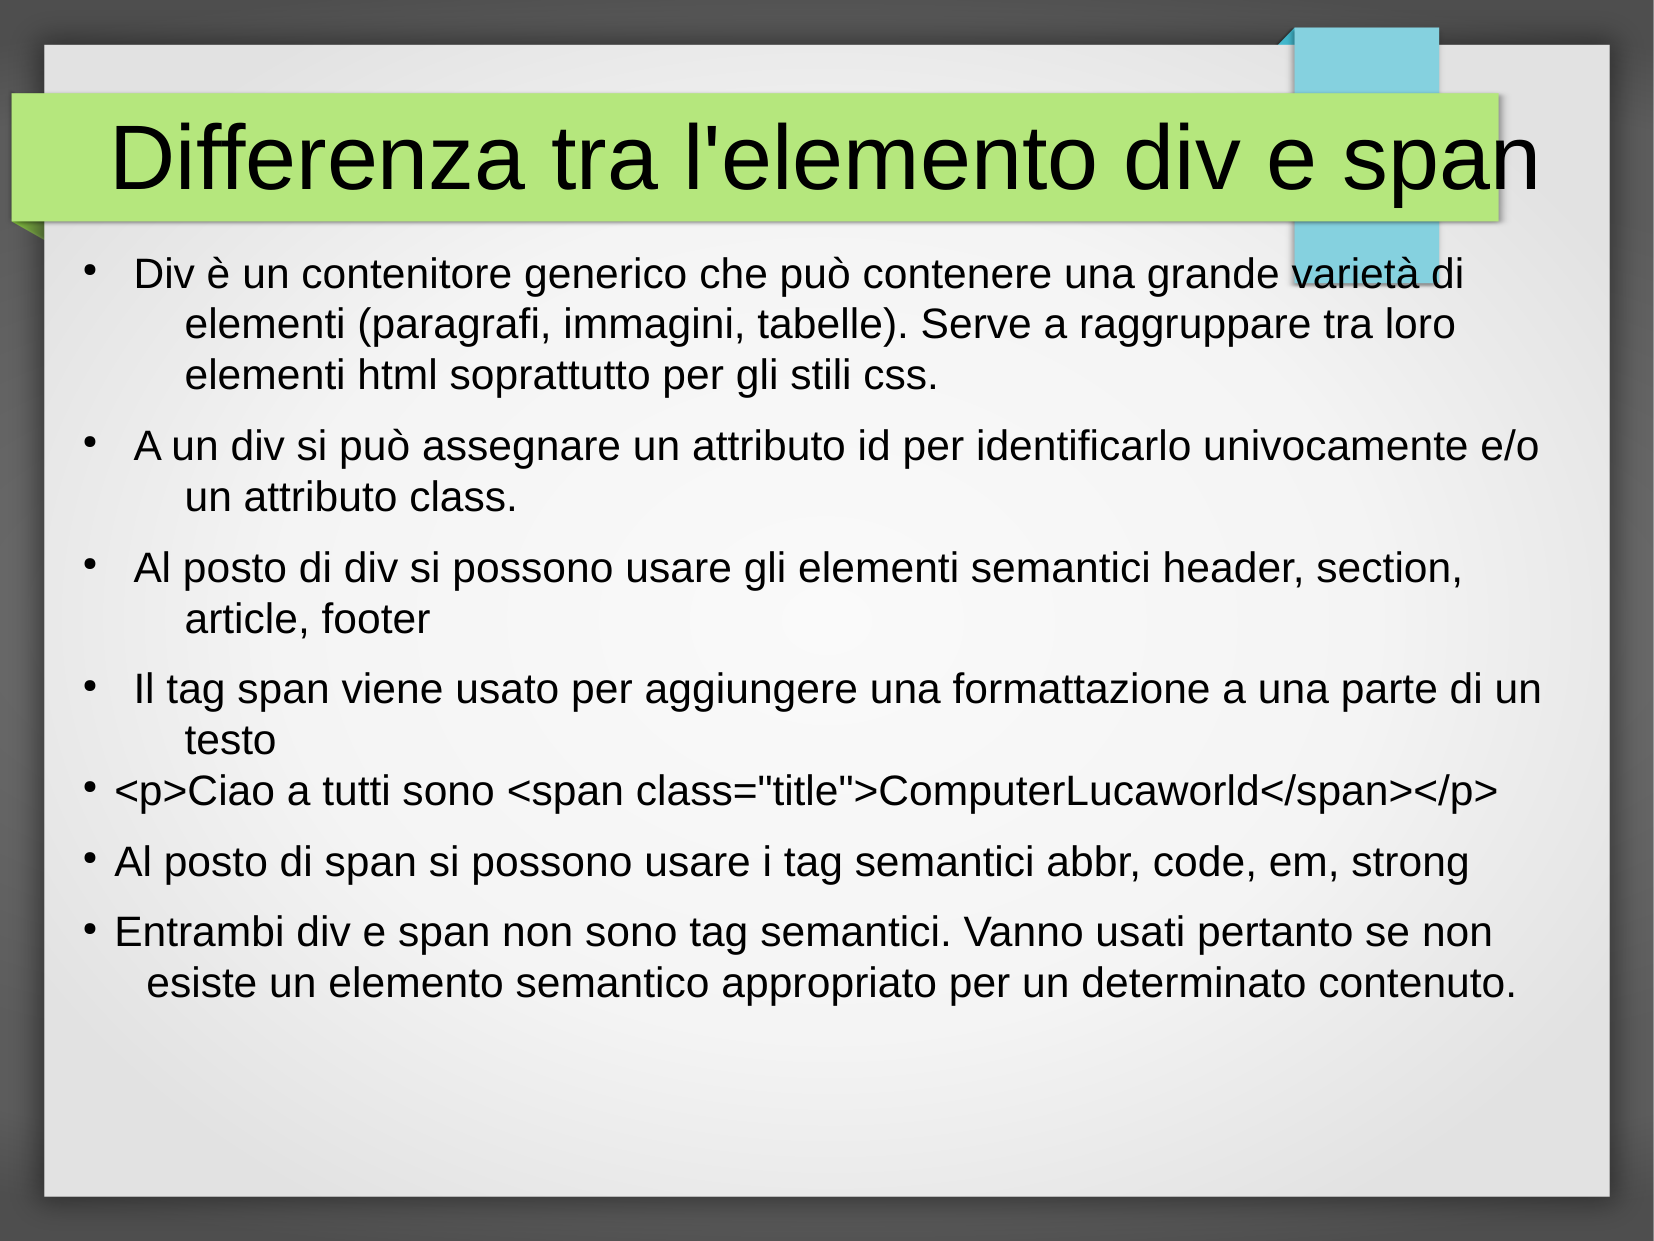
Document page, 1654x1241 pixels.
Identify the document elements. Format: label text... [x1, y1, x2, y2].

list Div è un contenitore generico che può contenere una grande varietà di elementi (paragrafi, immagini, tabelle). Serve a raggruppare tra loro elementi html soprattutto per gli stili css. A un div si può assegnare un attributo id per identificarlo univocamente e/o un attributo class. Al posto di div si possono usare gli elementi semantici header, section, article, footer Il tag span viene usato per aggiungere una formattazione a una parte di un testo <p>Ciao a tutti sono <span class="title">ComputerLucaworld</span></p> Al posto di span si possono usare i tag semantici abbr, code, em, strong Entrambi div e span non sono tag semantici. Vanno usati pertanto se non esiste un elemento semantico appropriato per un determinato contenuto. [82, 245, 1571, 1010]
title Differenza tra l'elemento div e span [82, 49, 1571, 245]
picture [0, 0, 1654, 1241]
